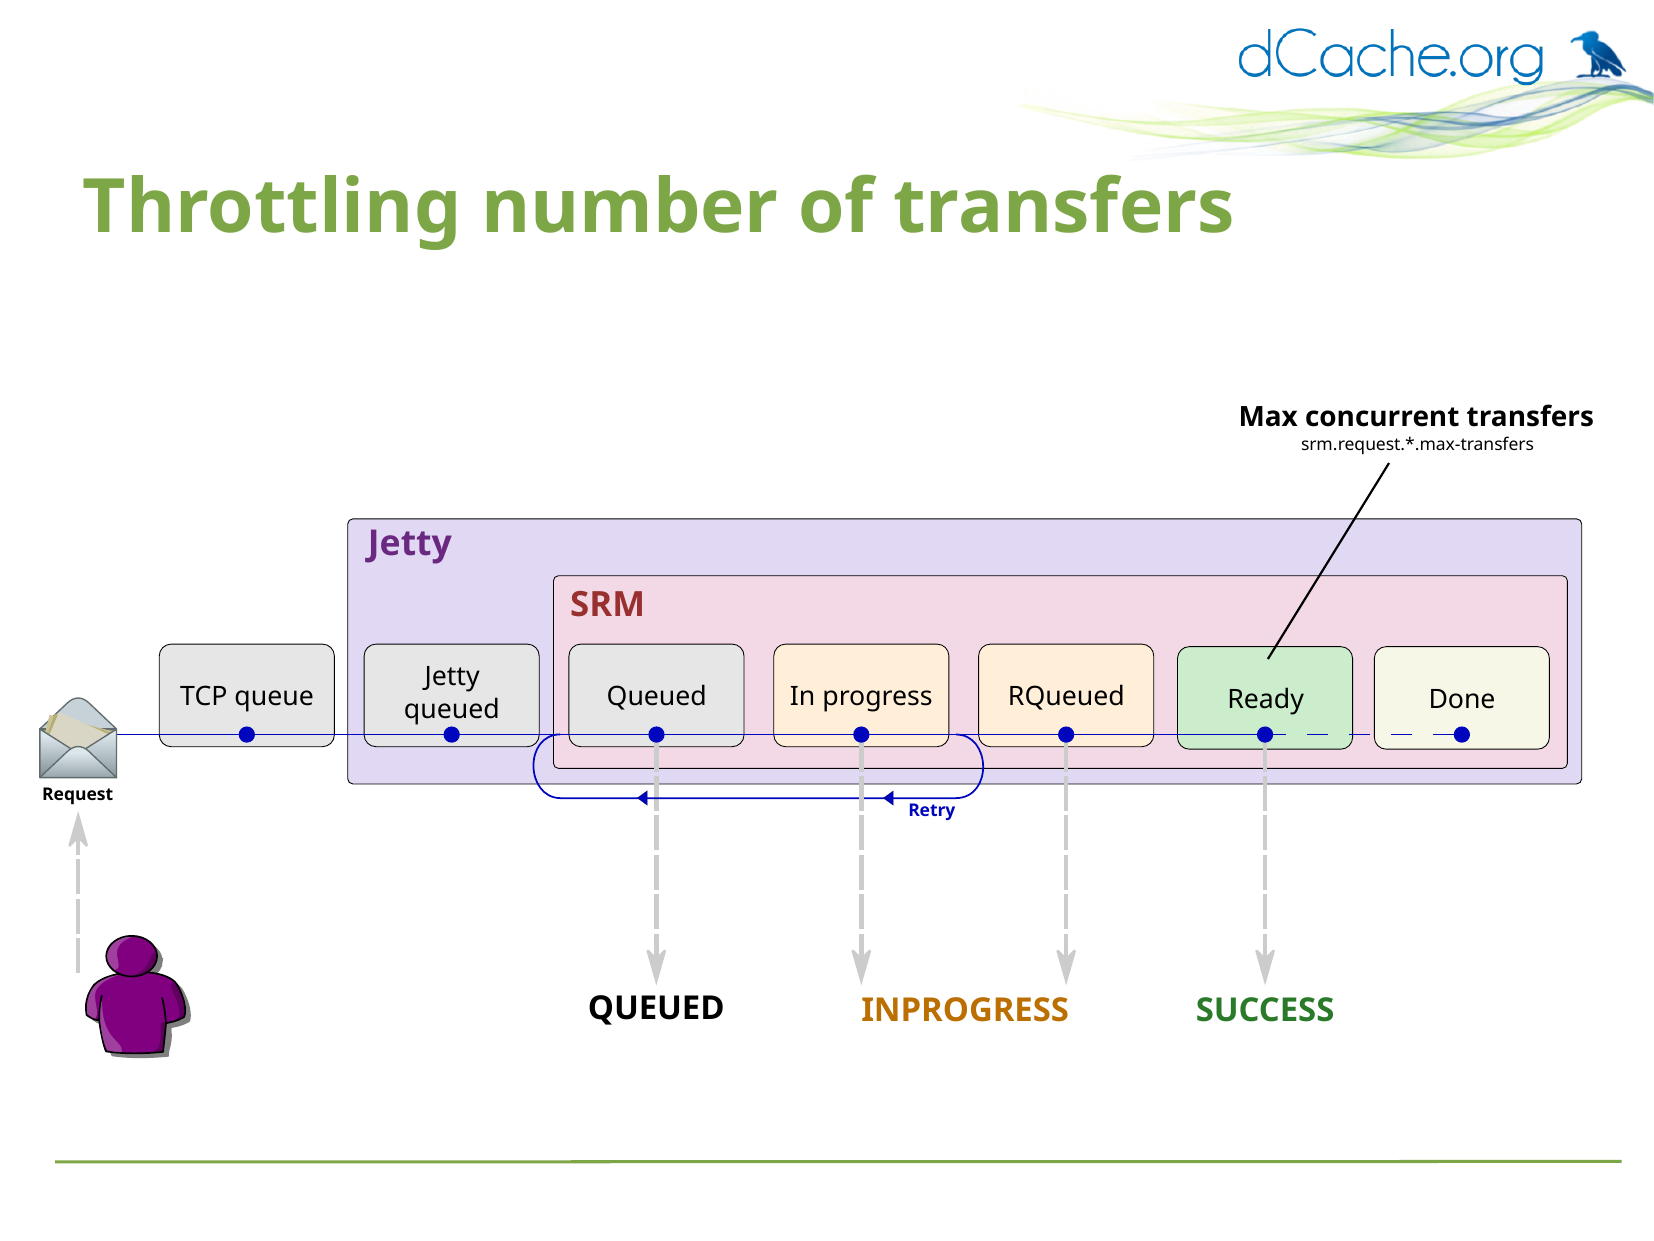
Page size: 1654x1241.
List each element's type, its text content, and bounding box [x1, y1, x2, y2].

title Throttling number of transfers [82, 155, 1605, 252]
picture [38, 404, 1617, 1059]
picture [956, 16, 1654, 169]
